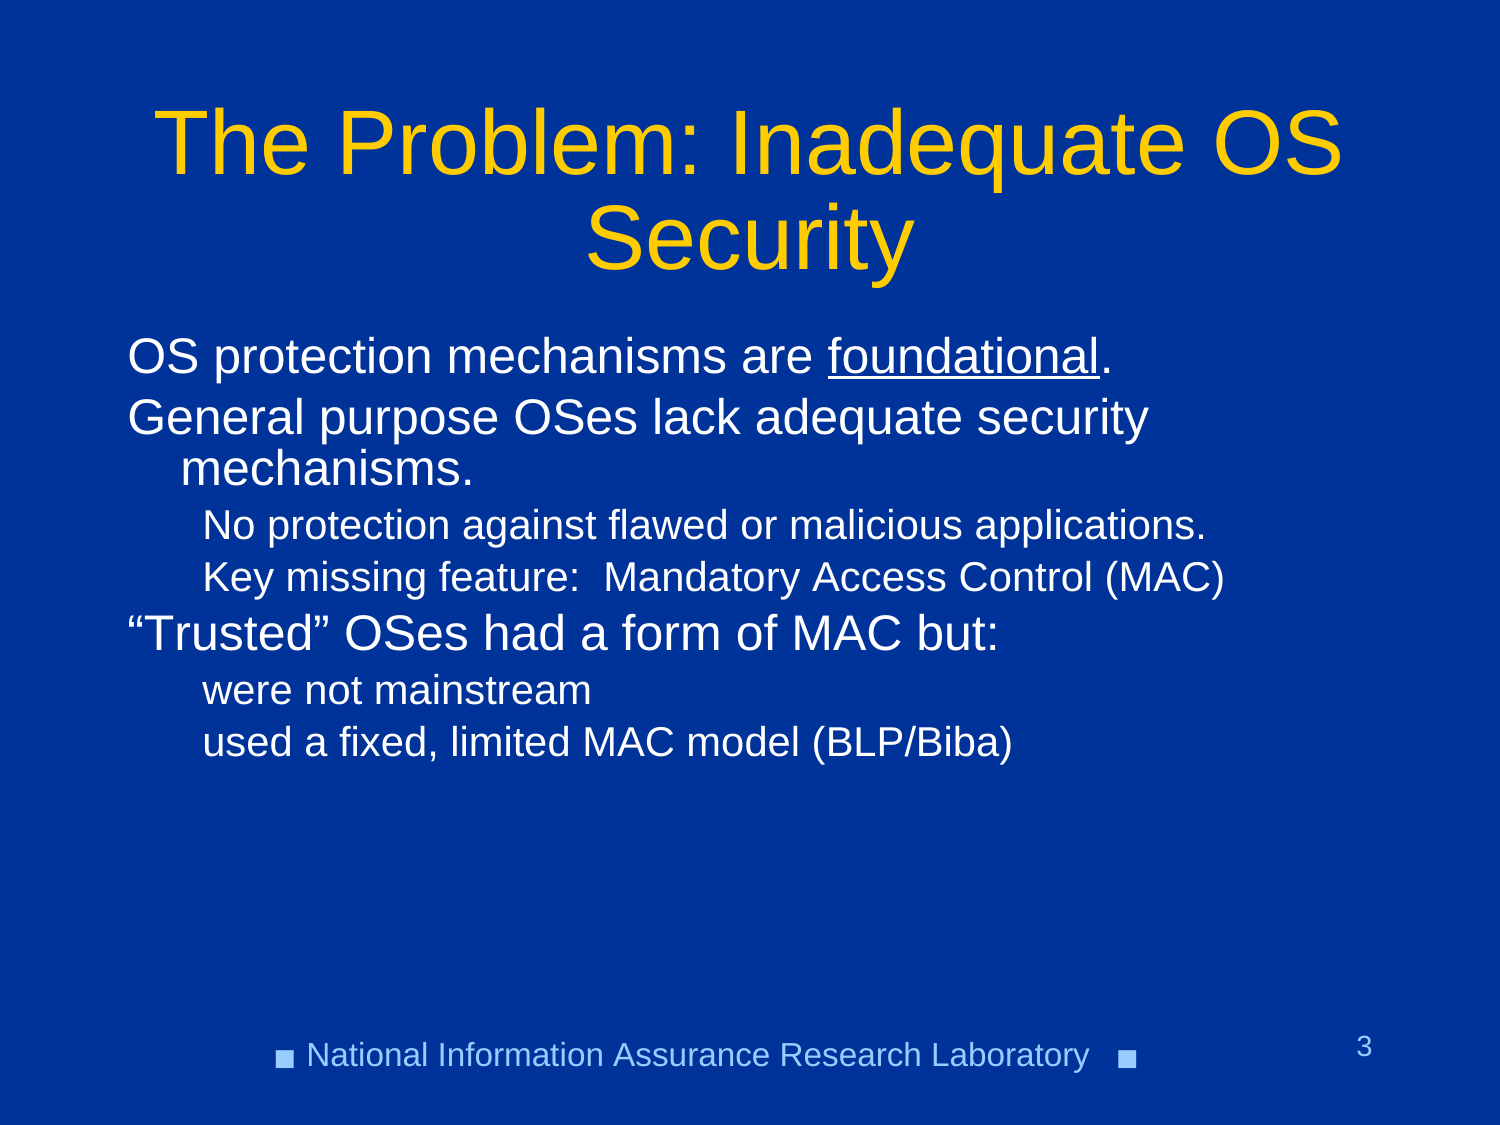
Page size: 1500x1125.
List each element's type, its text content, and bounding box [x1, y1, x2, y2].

title The Problem: Inadequate OS Security [112, 55, 1388, 324]
list OS protection mechanisms are foundational. General purpose OSes lack adequate security mechanisms. No protection against flawed or malicious applications. Key missing feature: Mandatory Access Control (MAC) “Trusted” OSes had a form of MAC but: were not mainstream used a fixed, limited MAC model (BLP/Biba) [112, 324, 1388, 1006]
